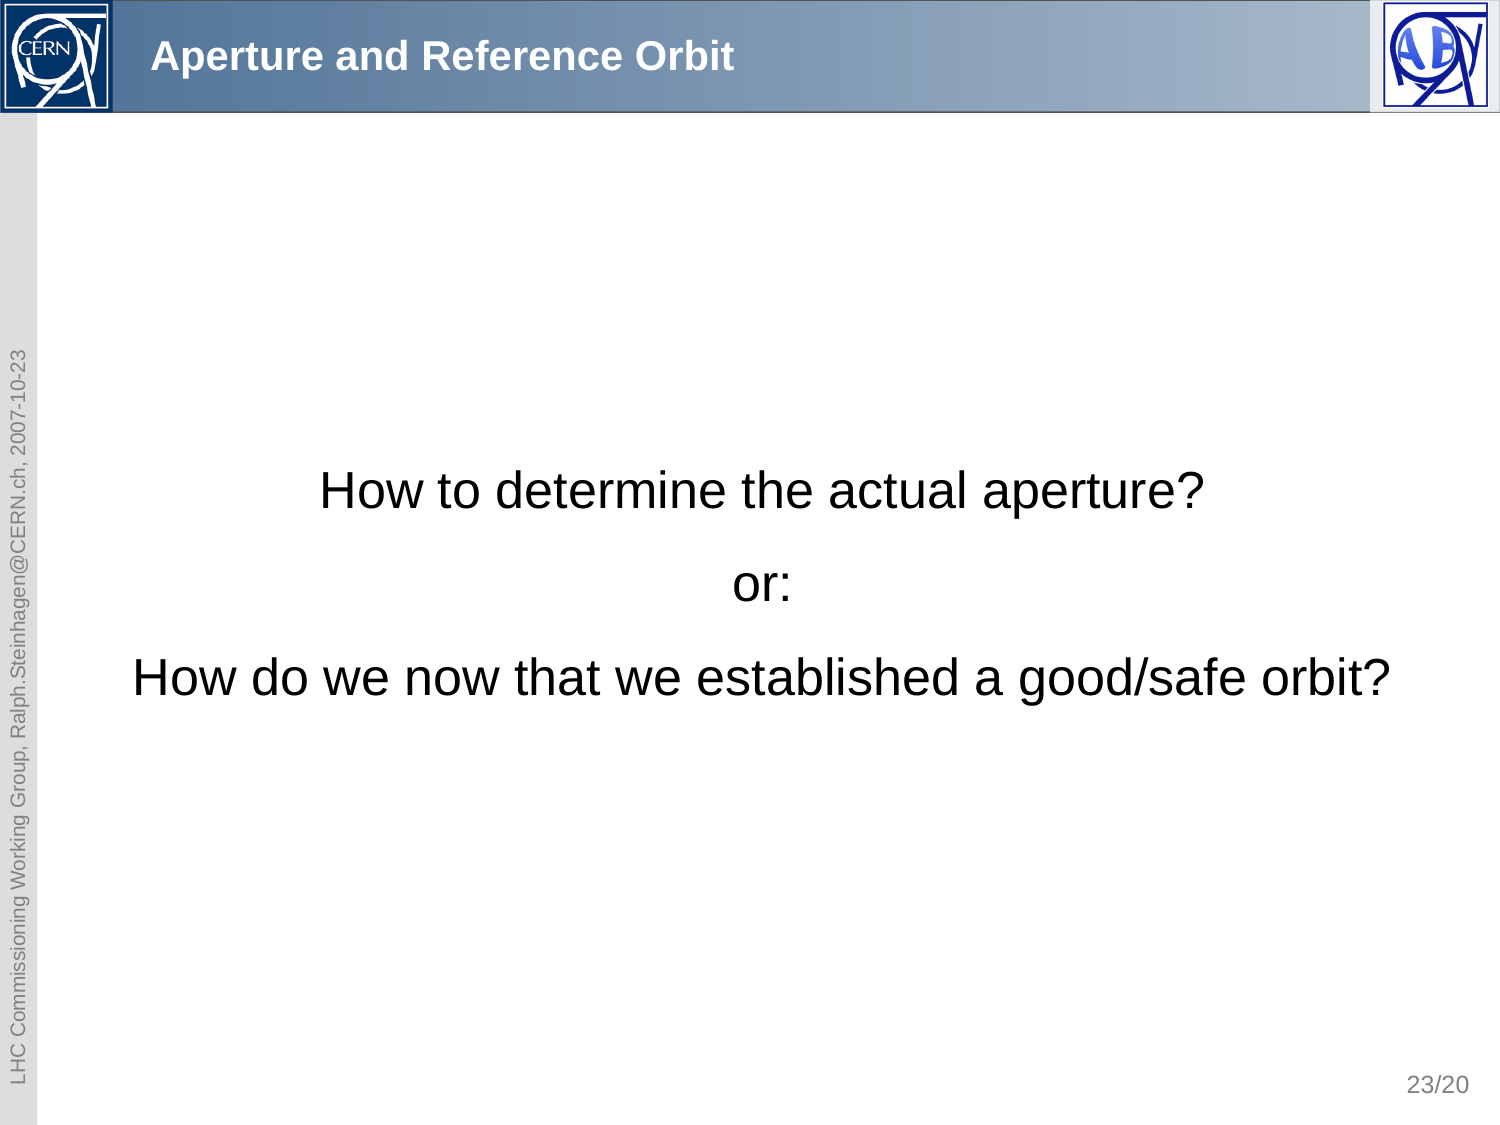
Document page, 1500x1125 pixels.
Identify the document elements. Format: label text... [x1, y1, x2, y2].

picture [1382, 1, 1489, 108]
picture [0, 0, 113, 113]
subtitle How to determine the actual aperture? or: How do we now that we established a good/safe orbit? [87, 145, 1438, 1023]
title Aperture and Reference Orbit [150, 0, 1201, 113]
